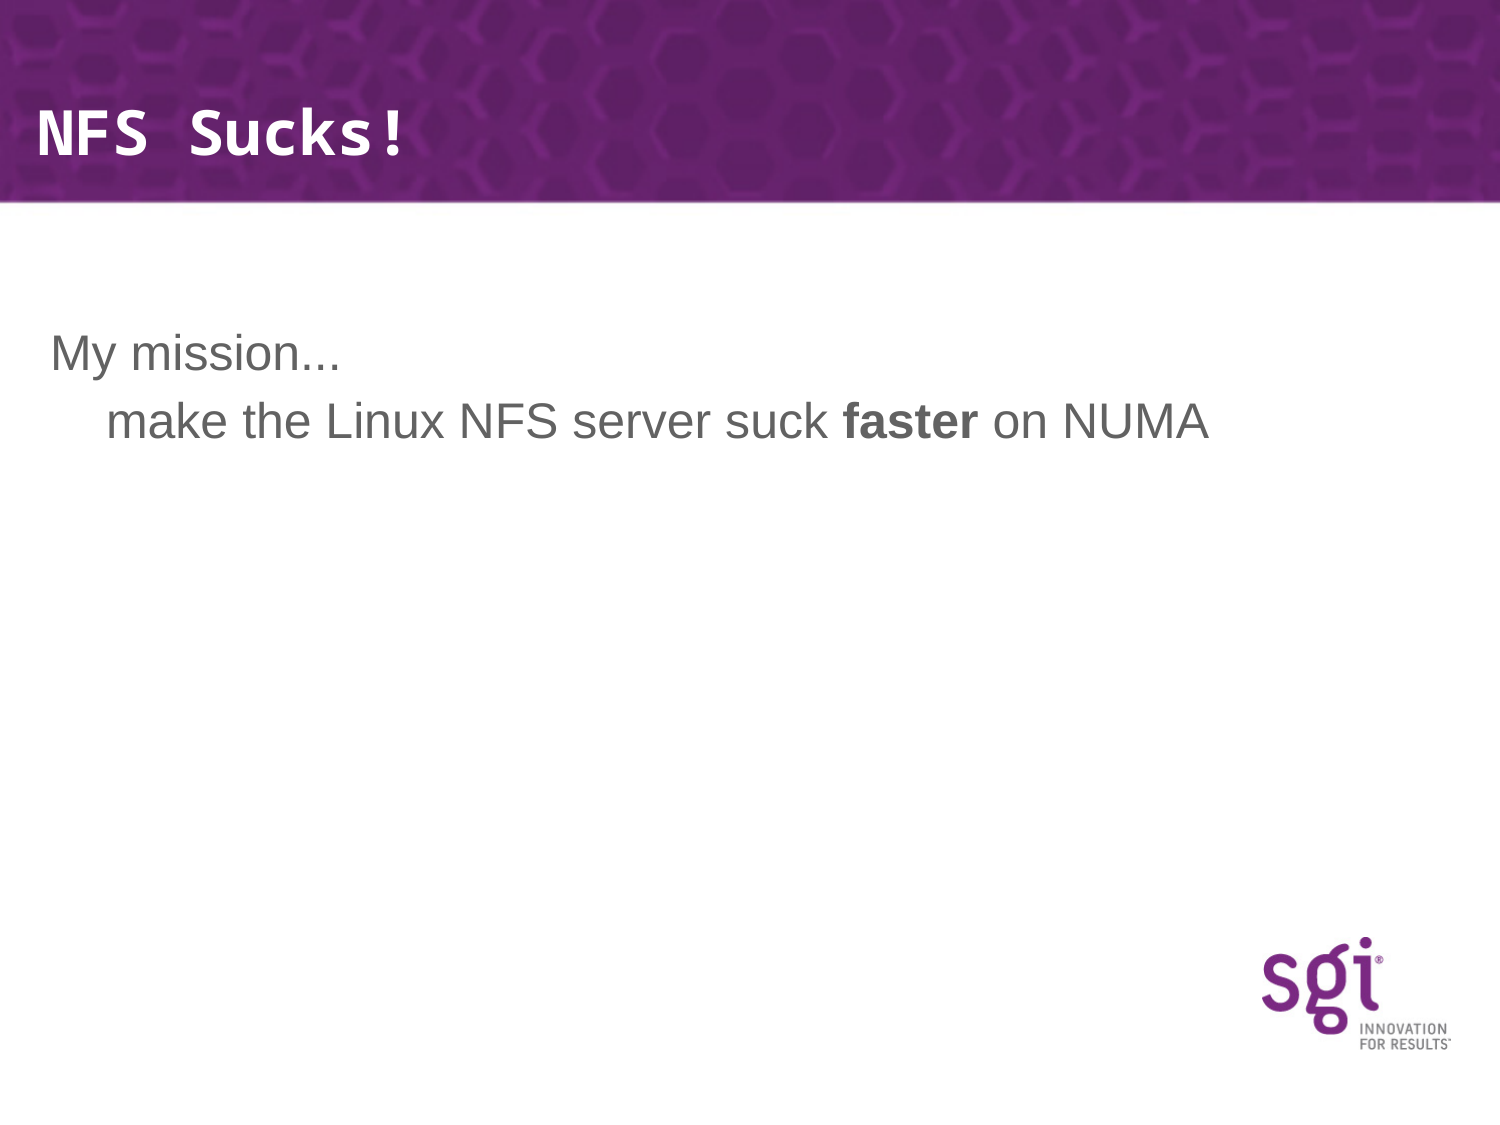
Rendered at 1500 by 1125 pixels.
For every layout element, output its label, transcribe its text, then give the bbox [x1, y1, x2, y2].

picture [0, 0, 1500, 1050]
list My mission... make the Linux NFS server suck faster on NUMA [50, 324, 1326, 848]
title NFS Sucks! [37, 37, 1313, 226]
